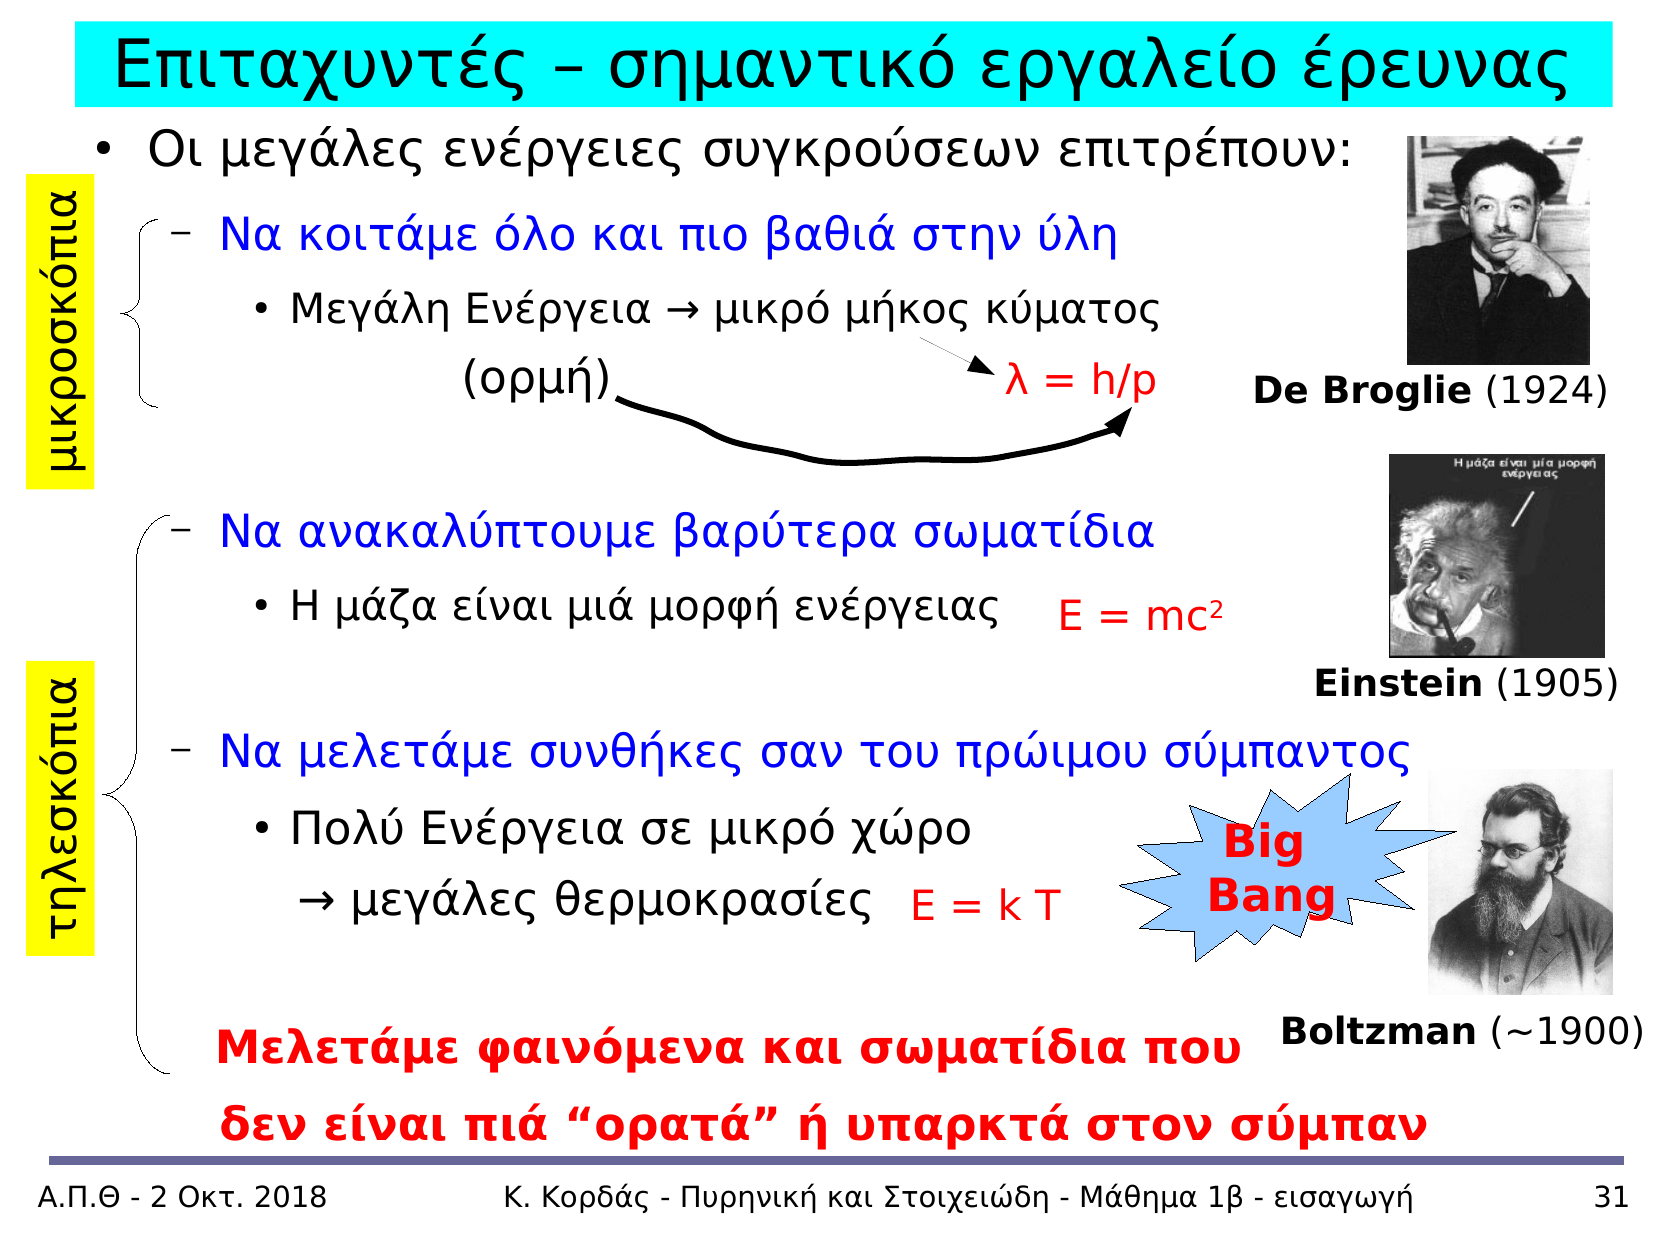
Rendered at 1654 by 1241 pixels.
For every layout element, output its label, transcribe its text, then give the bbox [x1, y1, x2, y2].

picture [1407, 136, 1590, 361]
picture [1389, 454, 1605, 654]
text_box μικροσκόπια [26, 174, 95, 490]
text_box E = k T [894, 874, 1100, 938]
picture [1428, 769, 1613, 995]
title Επιταχυντές – σημαντικό εργαλείο έρευνας [75, 21, 1613, 108]
text_box τηλεσκόπια [26, 660, 95, 956]
list Οι μεγάλες ενέργειες συγκρούσεων επιτρέπουν: Να κοιτάμε όλο και πιο βαθιά στην ύλη Μεγάλη Ενέργεια → μικρό μήκος κύματος (ορμή) Να ανακαλύπτουμε βαρύτερα σωματίδια Η μάζα είναι μιά μορφή ενέργειας Να μελετάμε συνθήκες σαν του πρώιμου σύμπαντος Πολύ Ενέργεια σε μικρό χώρο → μεγάλες θερμοκρασίες Μελετάμε φαινόμενα και σωματίδια που δεν είναι πιά “ορατά” ή υπαρκτά στον σύμπαν [76, 120, 1565, 1156]
text_box E = mc2 [1042, 584, 1264, 649]
text_box De Broglie (1924) [1237, 361, 1625, 421]
text_box Einstein (1905) [1298, 654, 1635, 714]
text_box Boltzman (~1900) [1265, 1002, 1654, 1062]
text_box λ = h/p [989, 348, 1199, 413]
text_box Big Bang [1119, 773, 1457, 962]
